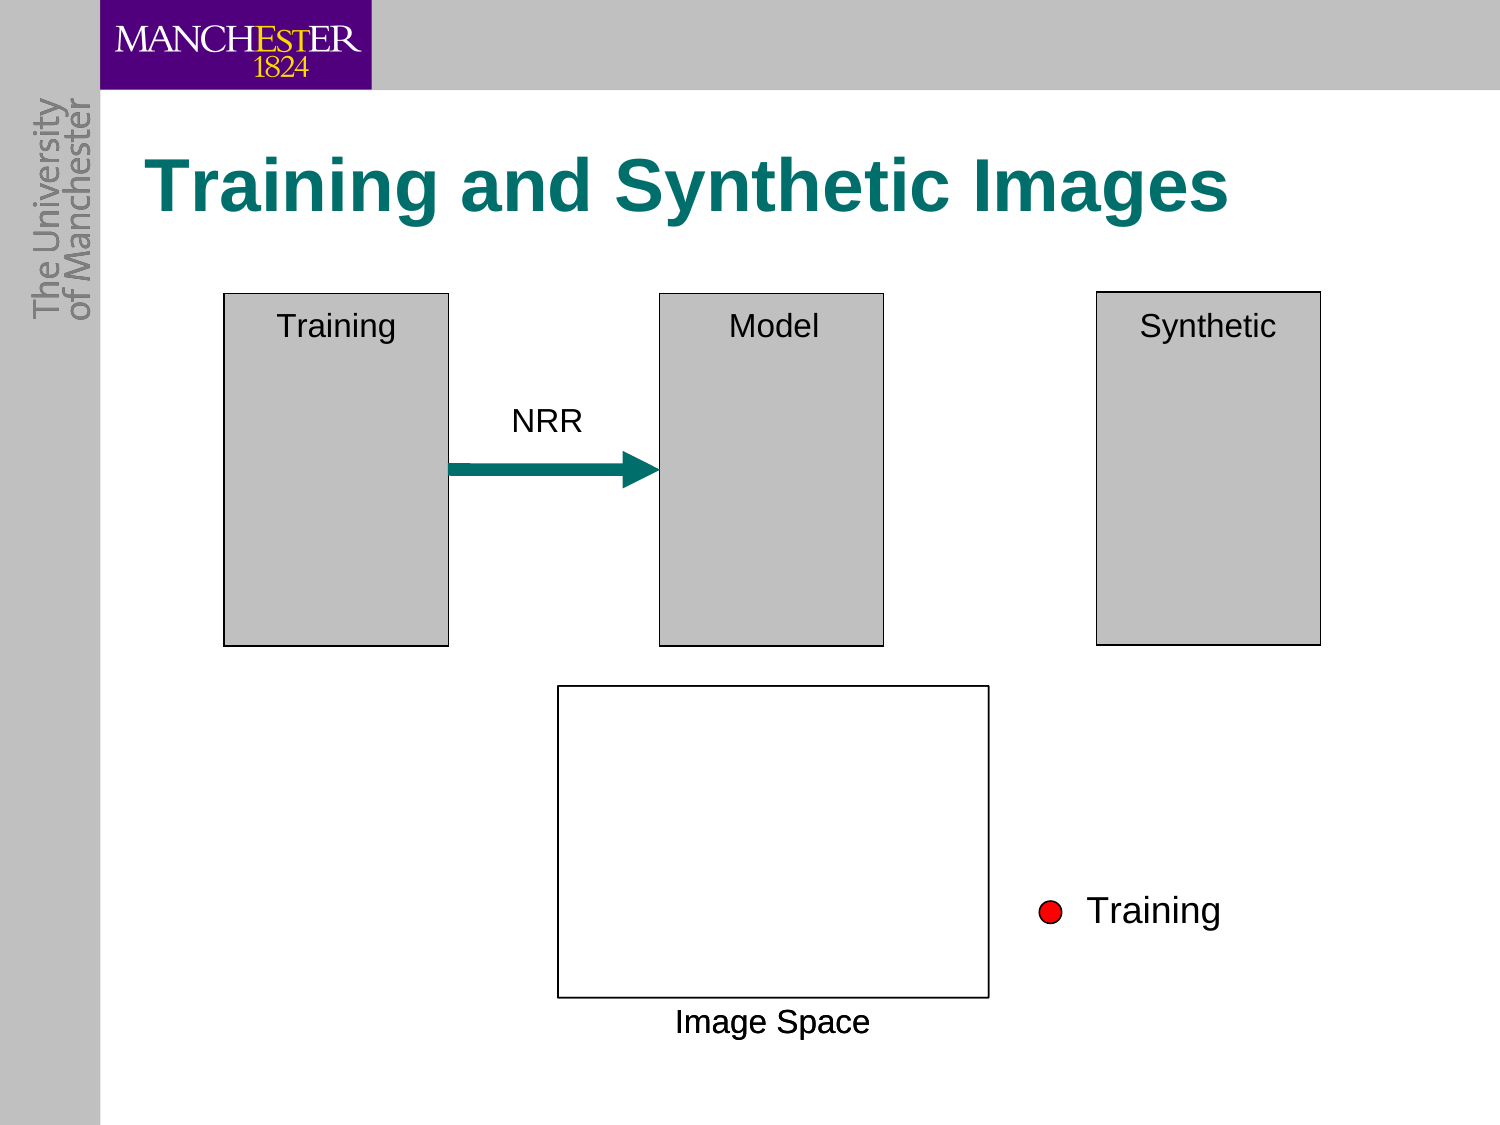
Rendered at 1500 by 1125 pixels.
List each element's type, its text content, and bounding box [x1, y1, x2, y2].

title Training and Synthetic Images [129, 120, 1406, 251]
text_box Image Space [660, 995, 887, 1049]
picture [0, 0, 372, 320]
text_box Model [714, 299, 835, 353]
text_box [1039, 901, 1062, 924]
text_box [1096, 291, 1321, 645]
text_box Synthetic [1124, 299, 1292, 353]
text_box Training [261, 299, 412, 353]
text_box Training [1071, 884, 1238, 940]
text_box [224, 293, 449, 647]
text_box NRR [496, 395, 599, 448]
text_box [659, 293, 884, 647]
